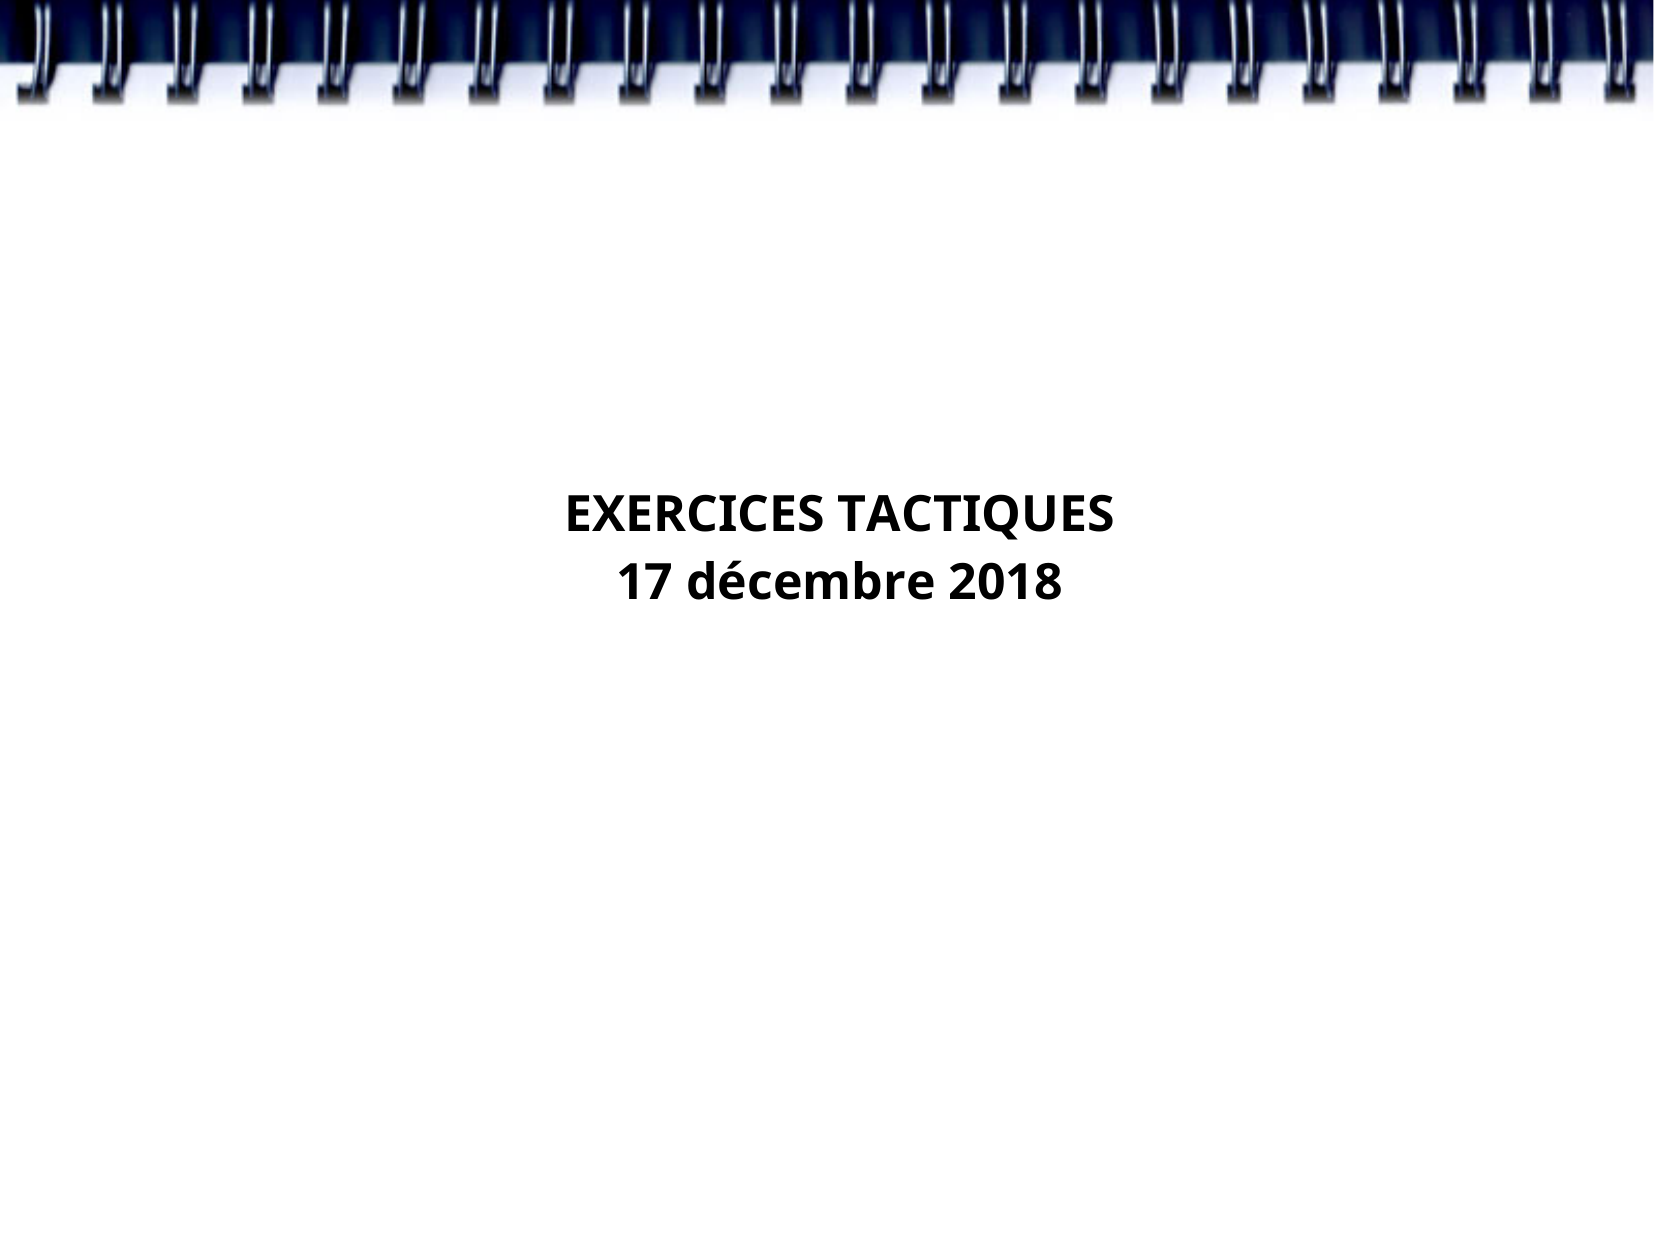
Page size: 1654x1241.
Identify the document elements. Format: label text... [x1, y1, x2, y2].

picture [0, 0, 1654, 121]
title EXERCICES TACTIQUES 17 décembre 2018 [141, 442, 1538, 650]
